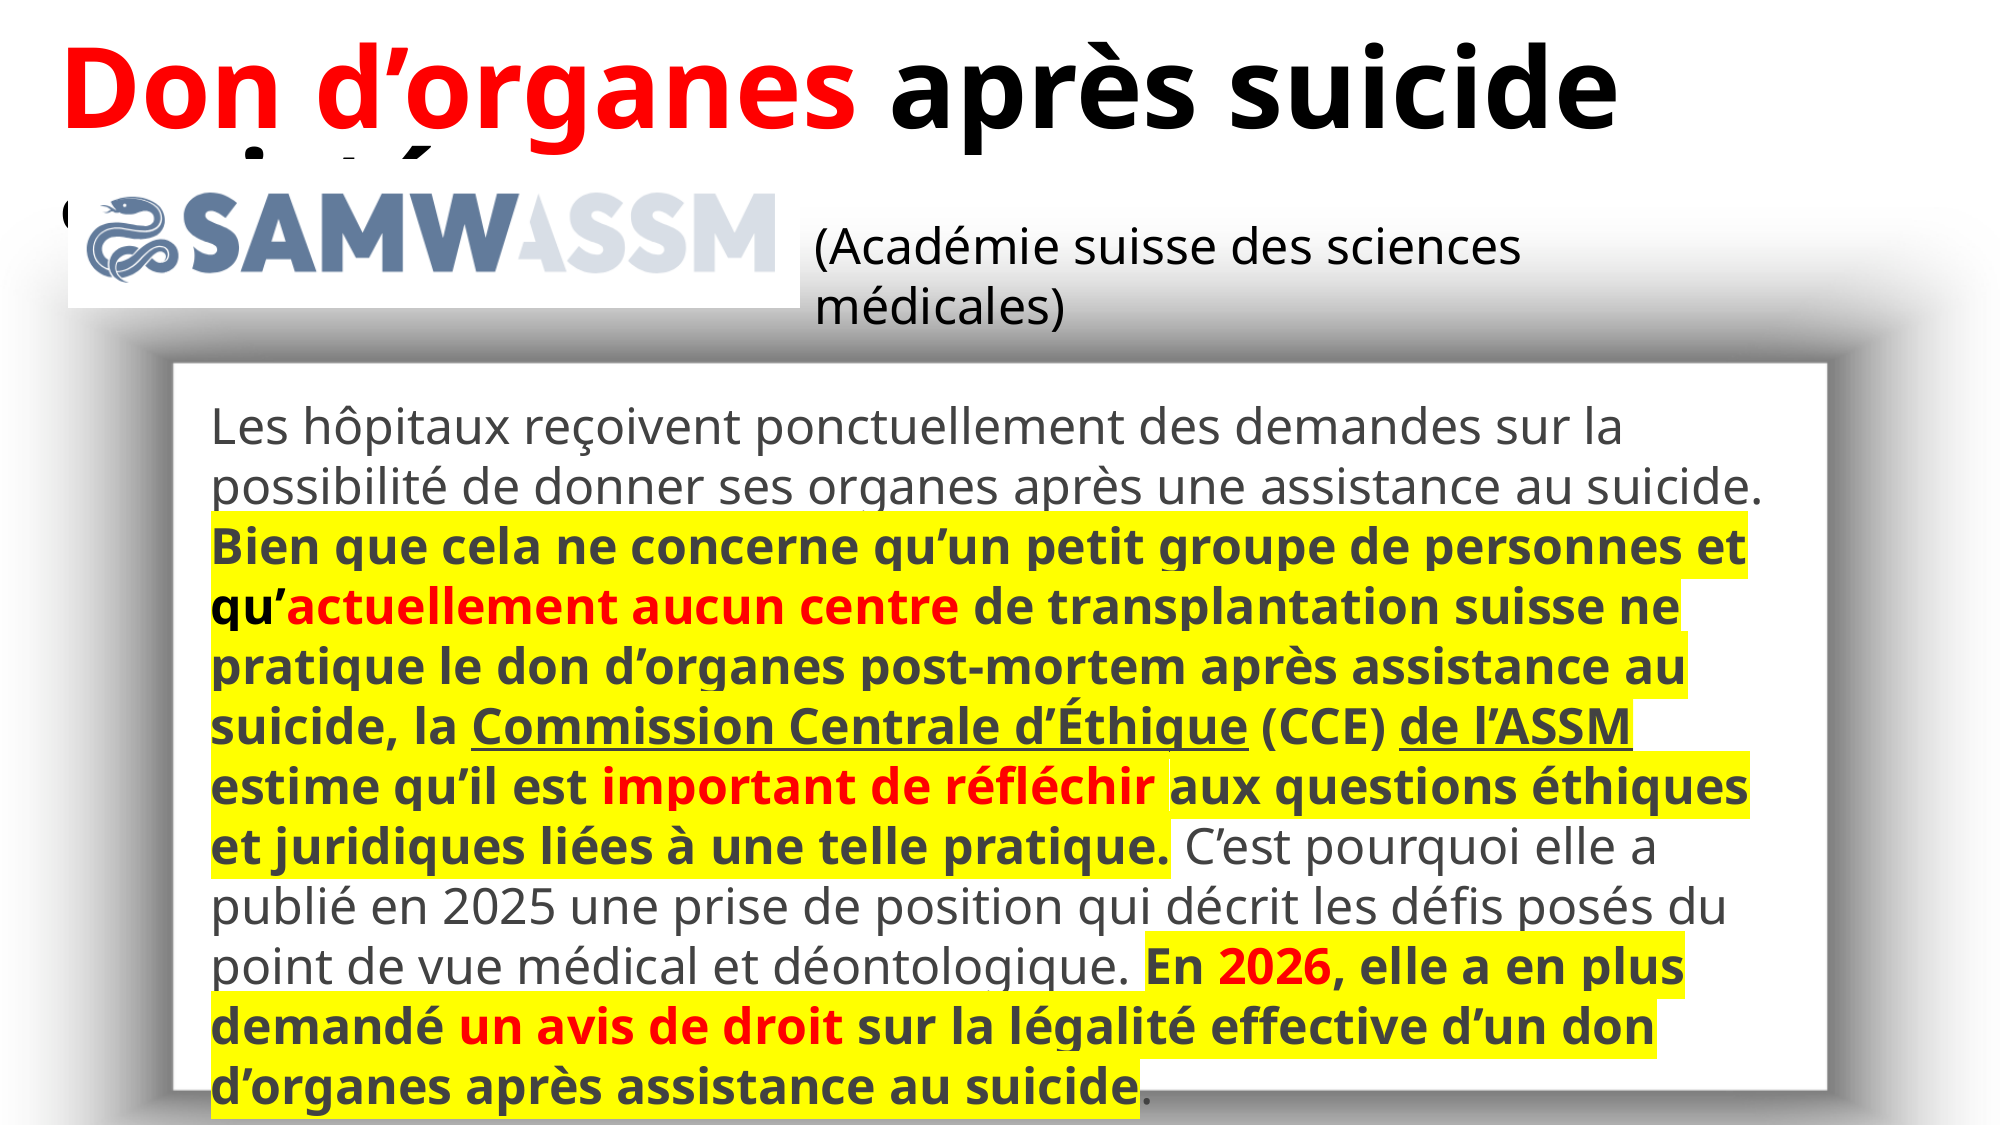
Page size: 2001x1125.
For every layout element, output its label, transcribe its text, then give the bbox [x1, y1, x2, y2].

picture [0, 159, 2000, 1125]
text_box (Académie suisse des sciences médicales) [800, 206, 1677, 283]
text_box Don d’organes après suicide assisté [43, 40, 2000, 166]
text_box Les hôpitaux reçoivent ponctuellement des demandes sur la possibilité de donner ses organes après une assistance au suicide. Bien que cela ne concerne qu’un petit groupe de personnes et qu’actuellement aucun centre de transplantation suisse ne pratique le don d’organes post-mortem après assistance au suicide, la Commission Centrale d’Éthique (CCE) de l’ASSM estime qu’il est important de réfléchir aux questions éthiques et juridiques liées à une telle pratique. C’est pourquoi elle a publié en 2025 une prise de position qui décrit les défis posés du point de vue médical et déontologique. En 2026, elle a en plus demandé un avis de droit sur la légalité effective d’un don d’organes après assistance au suicide. [195, 386, 1805, 1008]
